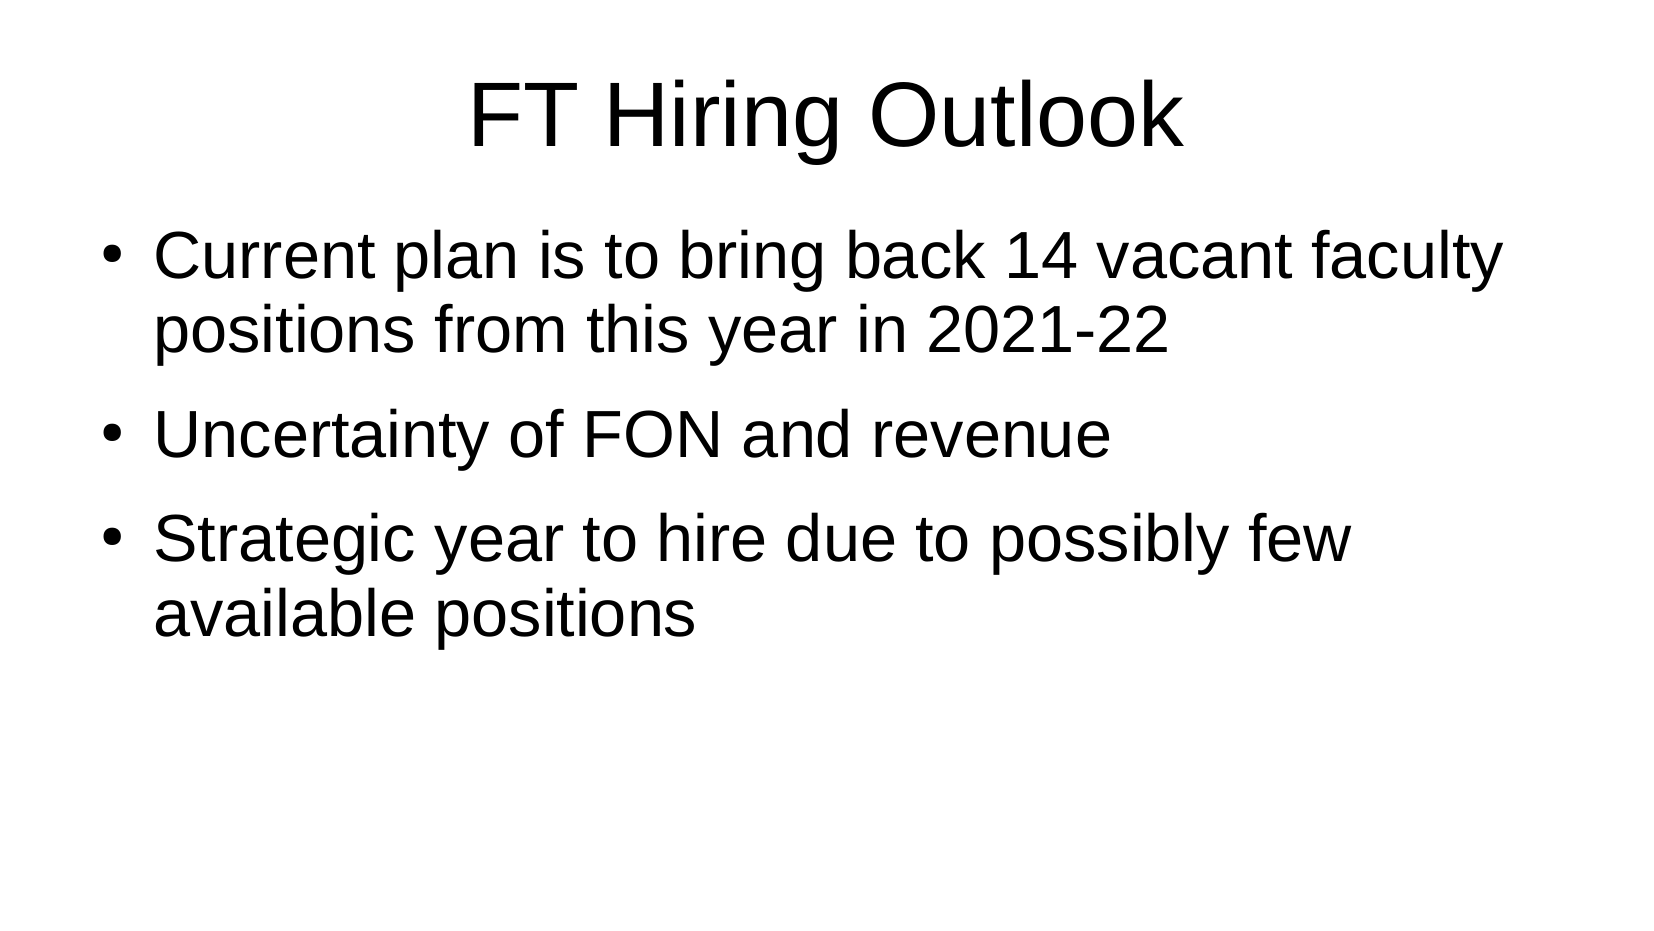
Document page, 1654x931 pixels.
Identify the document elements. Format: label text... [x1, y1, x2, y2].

title FT Hiring Outlook [82, 37, 1571, 193]
list Current plan is to bring back 14 vacant faculty positions from this year in 2021-22 Uncertainty of FON and revenue Strategic year to hire due to possibly few available positions [82, 217, 1571, 758]
